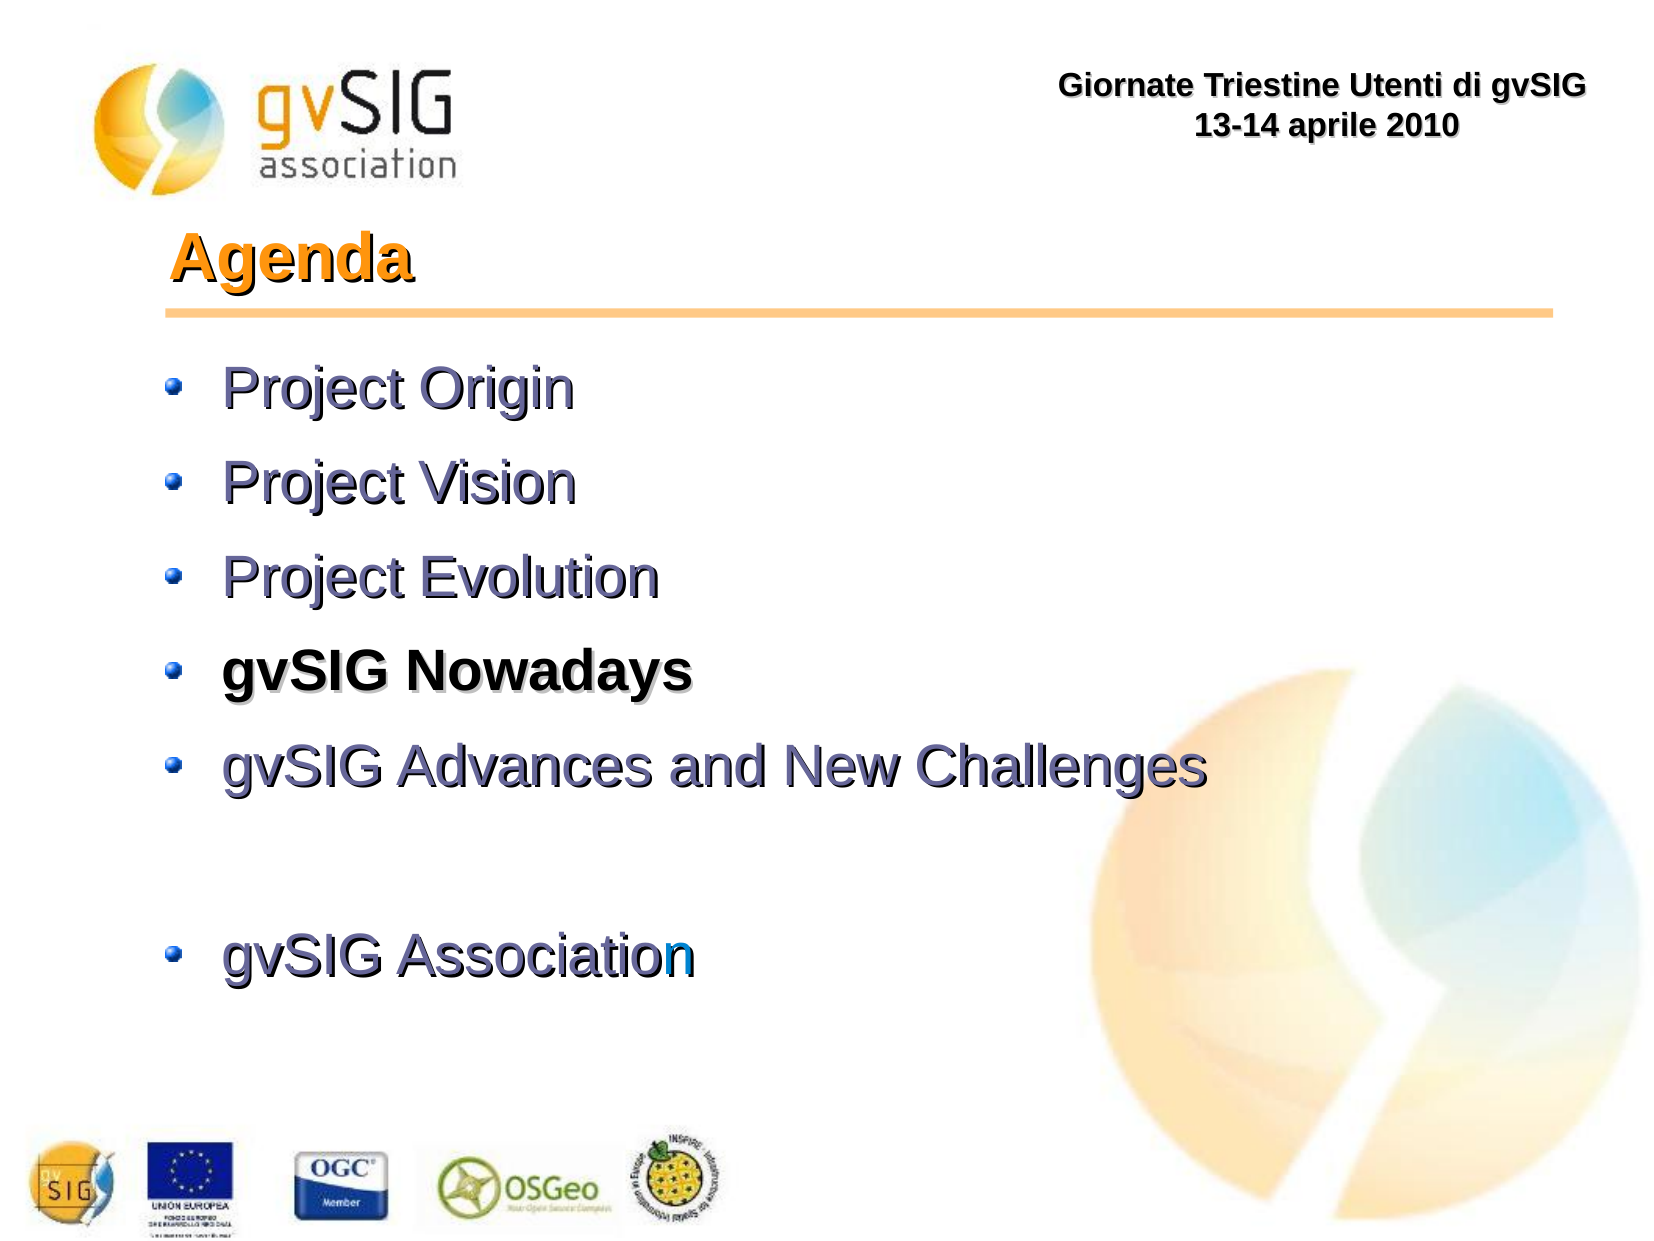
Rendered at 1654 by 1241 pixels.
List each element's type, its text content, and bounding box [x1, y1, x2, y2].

list Project Origin Project Vision Project Evolution gvSIG Nowadays gvSIG Advances and New Challenges gvSIG Association [165, 354, 1359, 911]
text_box Agenda [153, 211, 569, 302]
picture [1, 0, 1654, 1241]
